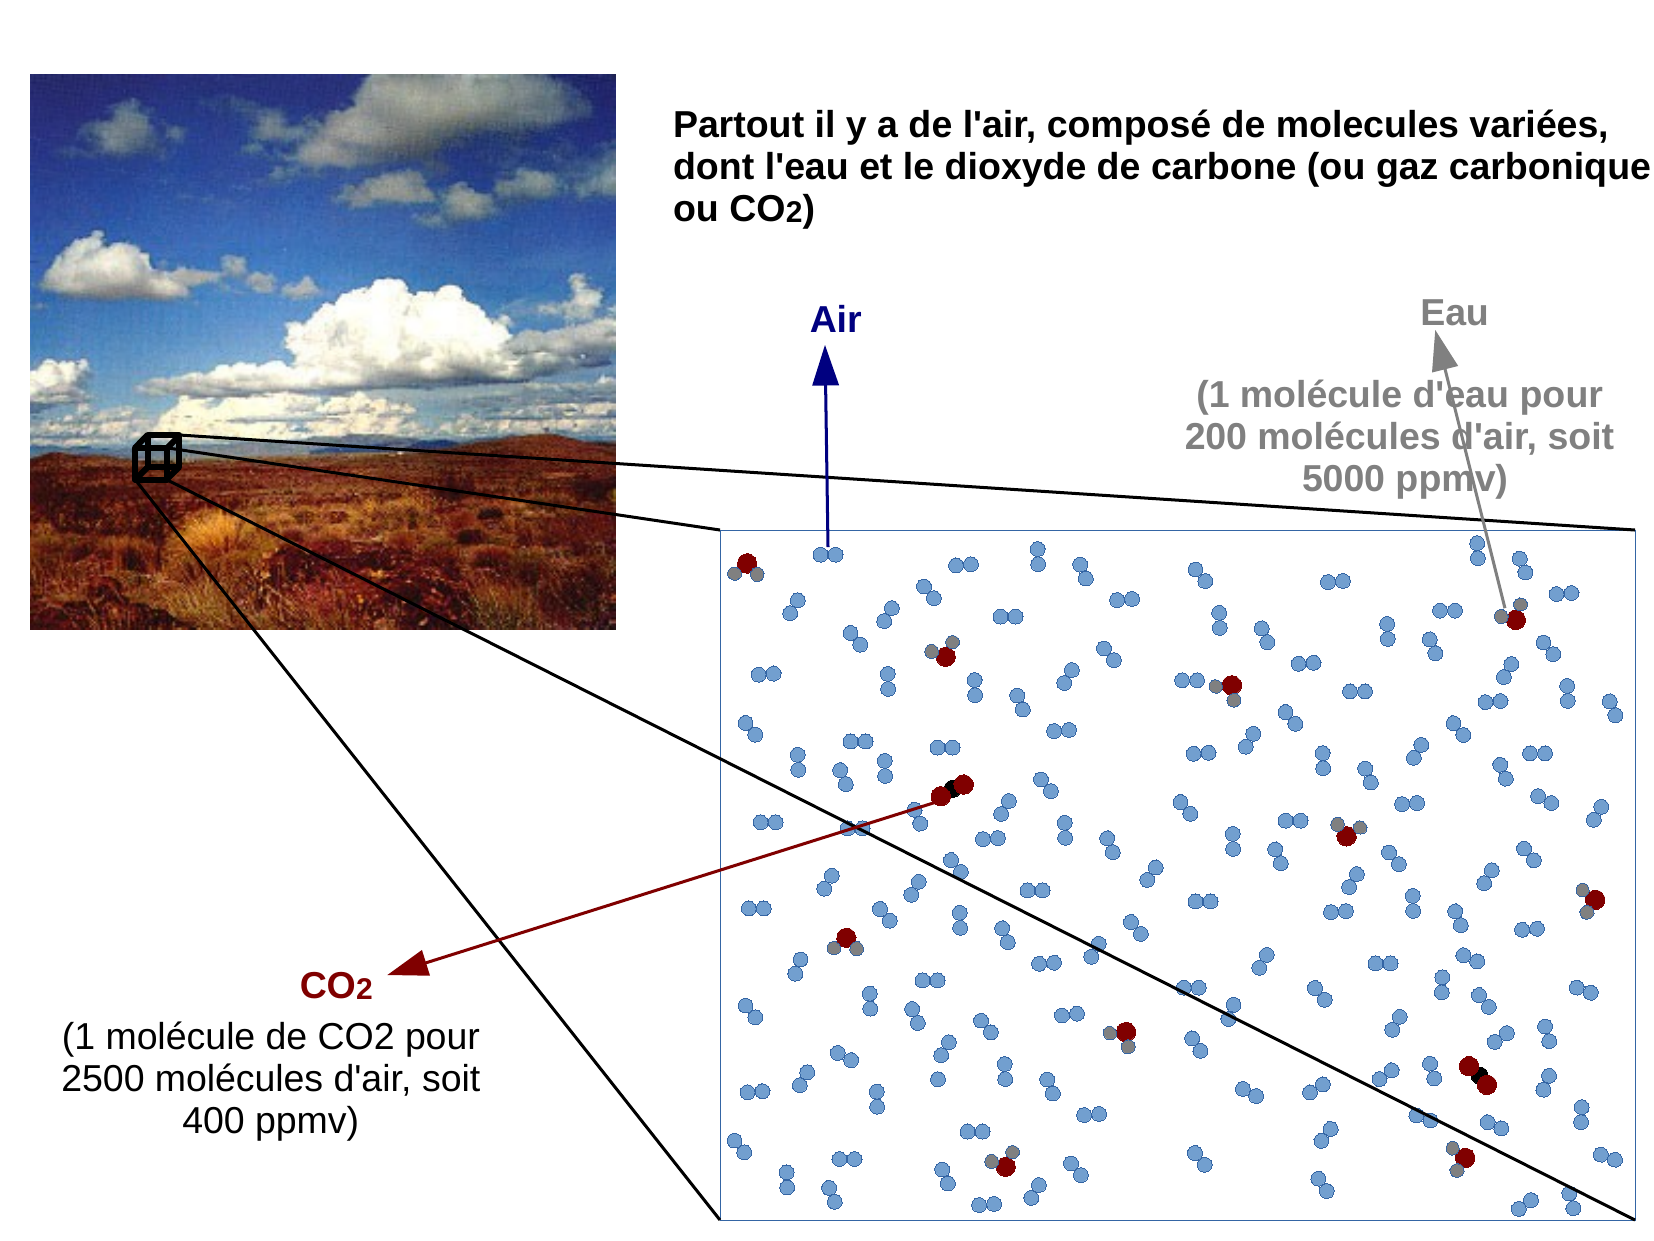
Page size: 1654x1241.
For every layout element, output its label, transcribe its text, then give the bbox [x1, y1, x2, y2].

text_box [1384, 1009, 1408, 1038]
text_box [930, 740, 961, 756]
text_box [1278, 813, 1309, 829]
text_box [1381, 845, 1407, 872]
text_box [1188, 893, 1219, 909]
picture [144, 470, 164, 477]
text_box [1561, 1187, 1581, 1216]
text_box [1320, 573, 1351, 590]
text_box [1310, 1171, 1335, 1199]
text_box [1173, 794, 1198, 822]
text_box [842, 830, 866, 836]
text_box [1211, 605, 1228, 636]
text_box [1267, 841, 1289, 871]
text_box [751, 665, 782, 683]
text_box [1251, 947, 1275, 976]
text_box [916, 579, 942, 606]
text_box [1494, 597, 1528, 630]
text_box [1083, 949, 1099, 965]
picture [170, 450, 176, 464]
text_box [779, 1164, 795, 1195]
text_box [831, 1151, 863, 1167]
text_box [727, 1133, 752, 1160]
text_box [1530, 788, 1559, 811]
text_box [843, 733, 874, 749]
text_box [1033, 772, 1059, 799]
text_box [1323, 903, 1354, 920]
text_box [843, 625, 868, 653]
text_box [1476, 862, 1500, 891]
text_box [1511, 1192, 1539, 1217]
text_box [1209, 675, 1242, 708]
text_box [936, 800, 950, 806]
text_box [1368, 955, 1399, 971]
text_box [1023, 1177, 1047, 1206]
picture [172, 452, 616, 631]
text_box [1537, 1019, 1557, 1049]
text_box [1549, 585, 1580, 602]
text_box [924, 635, 960, 667]
text_box [1238, 726, 1261, 755]
text_box [863, 825, 871, 832]
text_box [1512, 551, 1533, 580]
text_box [1406, 737, 1429, 766]
text_box [904, 1001, 926, 1031]
text_box (1 molécule de CO2 pour 2500 molécules d'air, soit 400 ppmv) [46, 1008, 496, 1149]
text_box [1031, 955, 1062, 972]
text_box [1225, 826, 1241, 857]
text_box [813, 547, 844, 563]
text_box Partout il y a de l'air, composé de molecules variées, dont l'eau et le dioxyde de carbone (ou gaz carbonique ou CO2) [658, 96, 1654, 243]
text_box [997, 1056, 1013, 1087]
text_box [1057, 815, 1073, 846]
text_box [1522, 745, 1553, 761]
text_box [934, 1162, 956, 1191]
text_box [1220, 1014, 1236, 1027]
text_box [727, 553, 765, 582]
text_box [840, 823, 850, 830]
text_box [1330, 817, 1368, 847]
text_box [1446, 715, 1471, 743]
text_box [1341, 866, 1365, 895]
text_box [1487, 1025, 1515, 1050]
text_box [975, 830, 1006, 847]
text_box [1446, 1141, 1475, 1178]
text_box [984, 1145, 1020, 1177]
text_box [907, 809, 928, 832]
text_box [830, 1045, 859, 1068]
picture [138, 451, 145, 471]
text_box [1471, 987, 1497, 1015]
text_box [738, 715, 763, 743]
text_box [1315, 745, 1331, 776]
text_box [1054, 1006, 1085, 1023]
text_box [973, 1013, 999, 1040]
text_box [993, 793, 1017, 822]
text_box [1109, 591, 1140, 608]
text_box [1342, 683, 1373, 699]
text_box [967, 672, 983, 703]
text_box [1478, 693, 1509, 710]
text_box [782, 592, 806, 621]
text_box [933, 1034, 957, 1063]
text_box [1313, 1121, 1339, 1149]
text_box [1039, 1072, 1061, 1101]
text_box [903, 874, 927, 903]
text_box [1379, 616, 1396, 647]
text_box [872, 901, 898, 929]
picture [151, 438, 171, 445]
text_box [1372, 1062, 1400, 1087]
text_box [907, 802, 921, 809]
text_box [1307, 980, 1333, 1008]
text_box [1096, 641, 1122, 668]
text_box [1184, 1030, 1208, 1059]
text_box [1535, 1068, 1557, 1098]
text_box [1235, 1081, 1264, 1104]
text_box [832, 762, 854, 792]
text_box [1432, 603, 1463, 619]
text_box [1020, 882, 1051, 898]
text_box [1091, 936, 1107, 950]
text_box [753, 814, 784, 830]
picture [182, 437, 616, 512]
text_box [1056, 662, 1080, 691]
text_box [1226, 997, 1241, 1016]
text_box [1492, 757, 1514, 787]
picture [30, 74, 616, 631]
text_box [1569, 980, 1599, 1001]
text_box [1447, 903, 1469, 933]
text_box [790, 747, 806, 778]
text_box [1072, 557, 1094, 586]
text_box [816, 868, 840, 897]
picture [141, 483, 461, 631]
text_box [787, 952, 808, 982]
text_box CO2 [285, 957, 388, 1008]
text_box [1459, 1056, 1497, 1095]
text_box [869, 1084, 885, 1115]
text_box [1139, 859, 1164, 888]
text_box [1408, 1110, 1438, 1128]
text_box [821, 1180, 843, 1210]
text_box Eau [1405, 284, 1504, 342]
text_box [1187, 1145, 1213, 1173]
text_box [952, 905, 968, 936]
text_box [1186, 745, 1217, 762]
text_box [948, 556, 979, 573]
text_box [1394, 795, 1425, 812]
text_box Air [795, 291, 886, 391]
text_box [915, 972, 946, 988]
text_box [862, 986, 878, 1017]
text_box [1009, 688, 1031, 717]
text_box [931, 774, 974, 801]
text_box [738, 998, 763, 1025]
text_box [827, 928, 864, 956]
text_box [1586, 799, 1609, 828]
text_box [1536, 635, 1561, 662]
text_box [1469, 535, 1486, 566]
text_box [1176, 980, 1207, 996]
text_box [960, 1123, 991, 1140]
text_box [1434, 969, 1450, 1000]
text_box [880, 666, 896, 697]
text_box [740, 1083, 771, 1100]
text_box [1422, 631, 1443, 661]
text_box [1496, 656, 1519, 685]
picture [151, 451, 164, 464]
text_box [855, 820, 867, 825]
text_box [1514, 921, 1545, 938]
text_box [1593, 1147, 1623, 1168]
text_box [993, 609, 1024, 625]
text_box [741, 900, 772, 916]
text_box [1188, 562, 1213, 589]
text_box [1254, 620, 1275, 650]
text_box [1099, 830, 1121, 860]
text_box [1103, 1022, 1136, 1054]
text_box [930, 1071, 946, 1087]
text_box [971, 1196, 1002, 1213]
text_box [1030, 541, 1046, 572]
text_box [1278, 704, 1303, 732]
text_box [876, 600, 900, 629]
text_box [994, 920, 1016, 950]
text_box [1291, 655, 1322, 672]
text_box [877, 753, 893, 784]
text_box [1046, 722, 1077, 739]
text_box [1576, 883, 1605, 920]
text_box [943, 852, 969, 879]
text_box [1076, 1106, 1107, 1123]
text_box [792, 1064, 815, 1093]
text_box [1174, 672, 1205, 688]
text_box [1422, 1056, 1442, 1086]
text_box [1516, 841, 1542, 868]
text_box (1 molécule d'eau pour 200 molécules d'air, soit 5000 ppmv) [1170, 366, 1640, 507]
text_box [1559, 678, 1576, 709]
text_box [1602, 693, 1623, 723]
text_box [1480, 1114, 1509, 1136]
text_box [1302, 1076, 1331, 1100]
text_box [1357, 761, 1379, 790]
text_box [1063, 1156, 1089, 1183]
text_box [1455, 947, 1485, 969]
text_box [1405, 888, 1421, 919]
text_box [1429, 1113, 1438, 1118]
text_box [1123, 914, 1149, 942]
text_box [1573, 1099, 1590, 1130]
